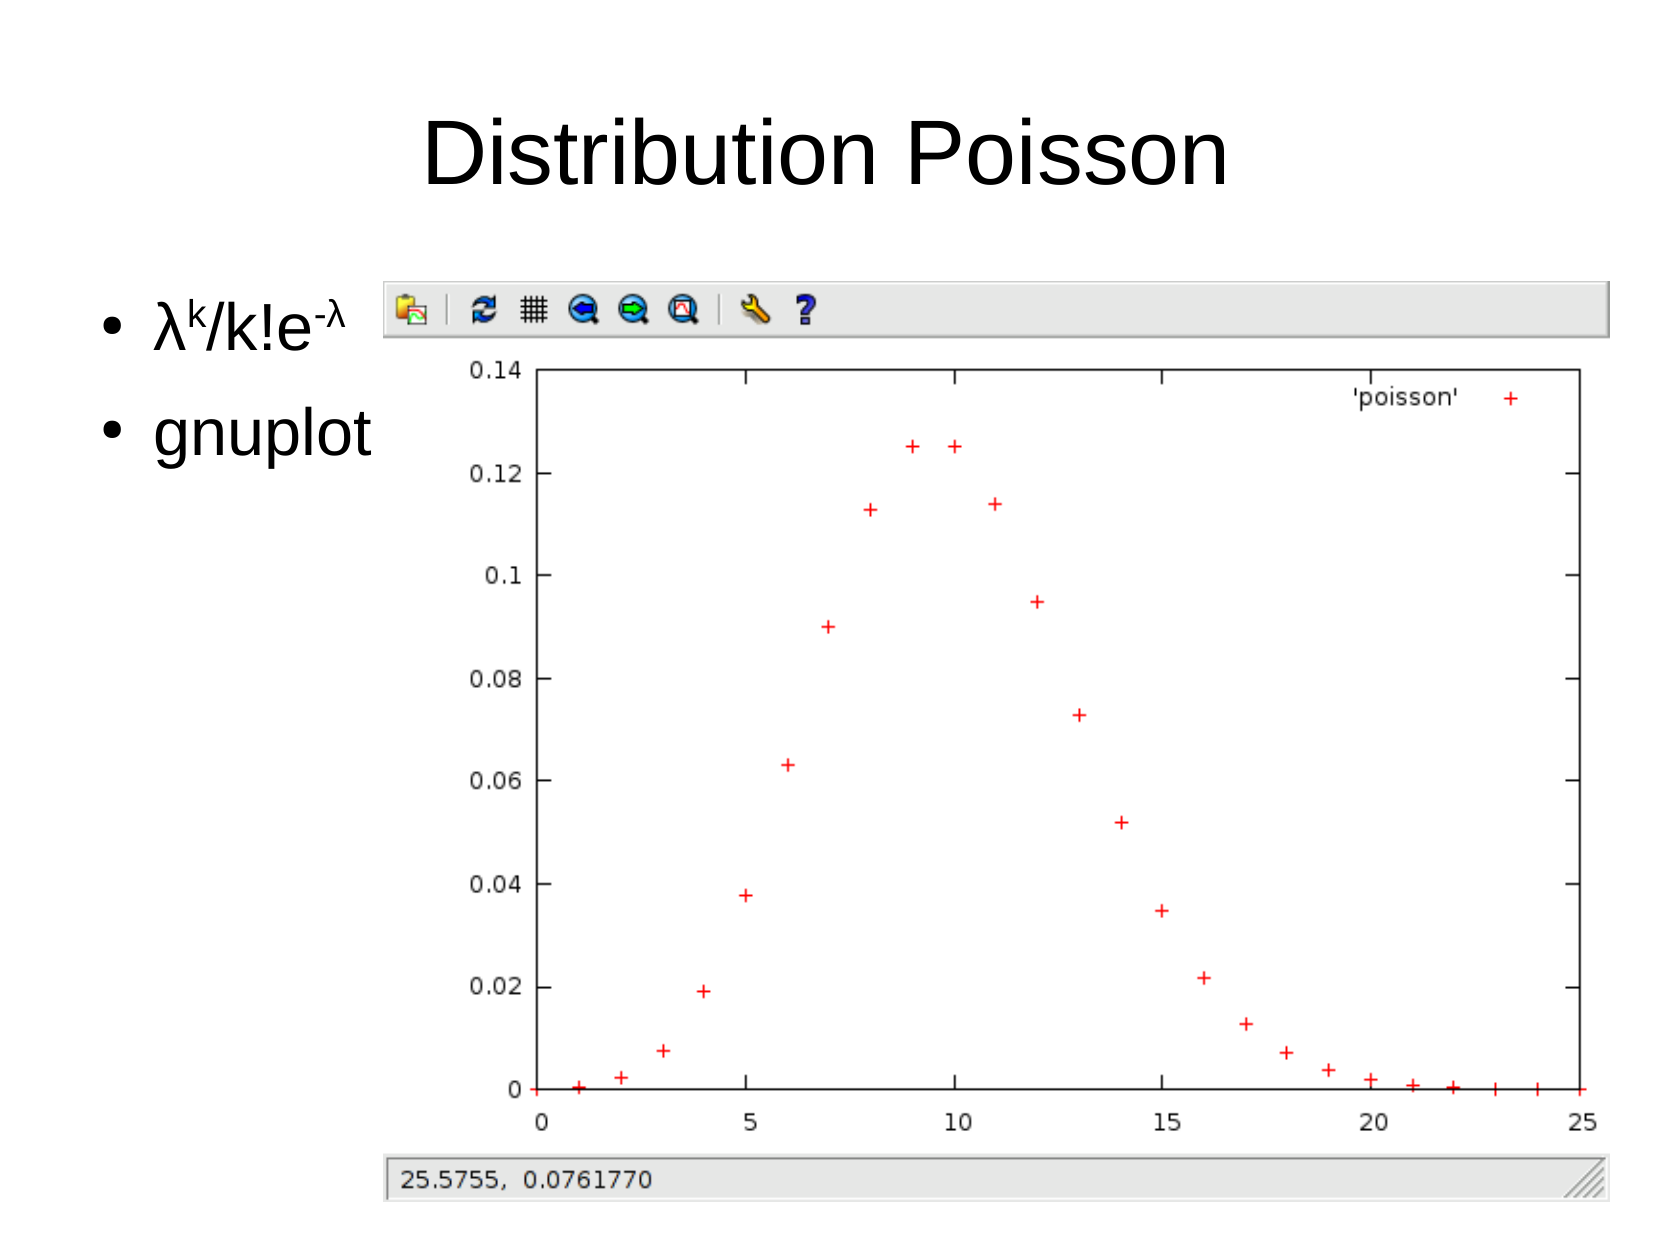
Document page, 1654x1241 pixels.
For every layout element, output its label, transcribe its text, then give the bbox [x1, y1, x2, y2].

list λk/k!e-λ gnuplot [82, 290, 383, 1094]
picture [383, 281, 1610, 1202]
title Distribution Poisson [82, 56, 1571, 250]
